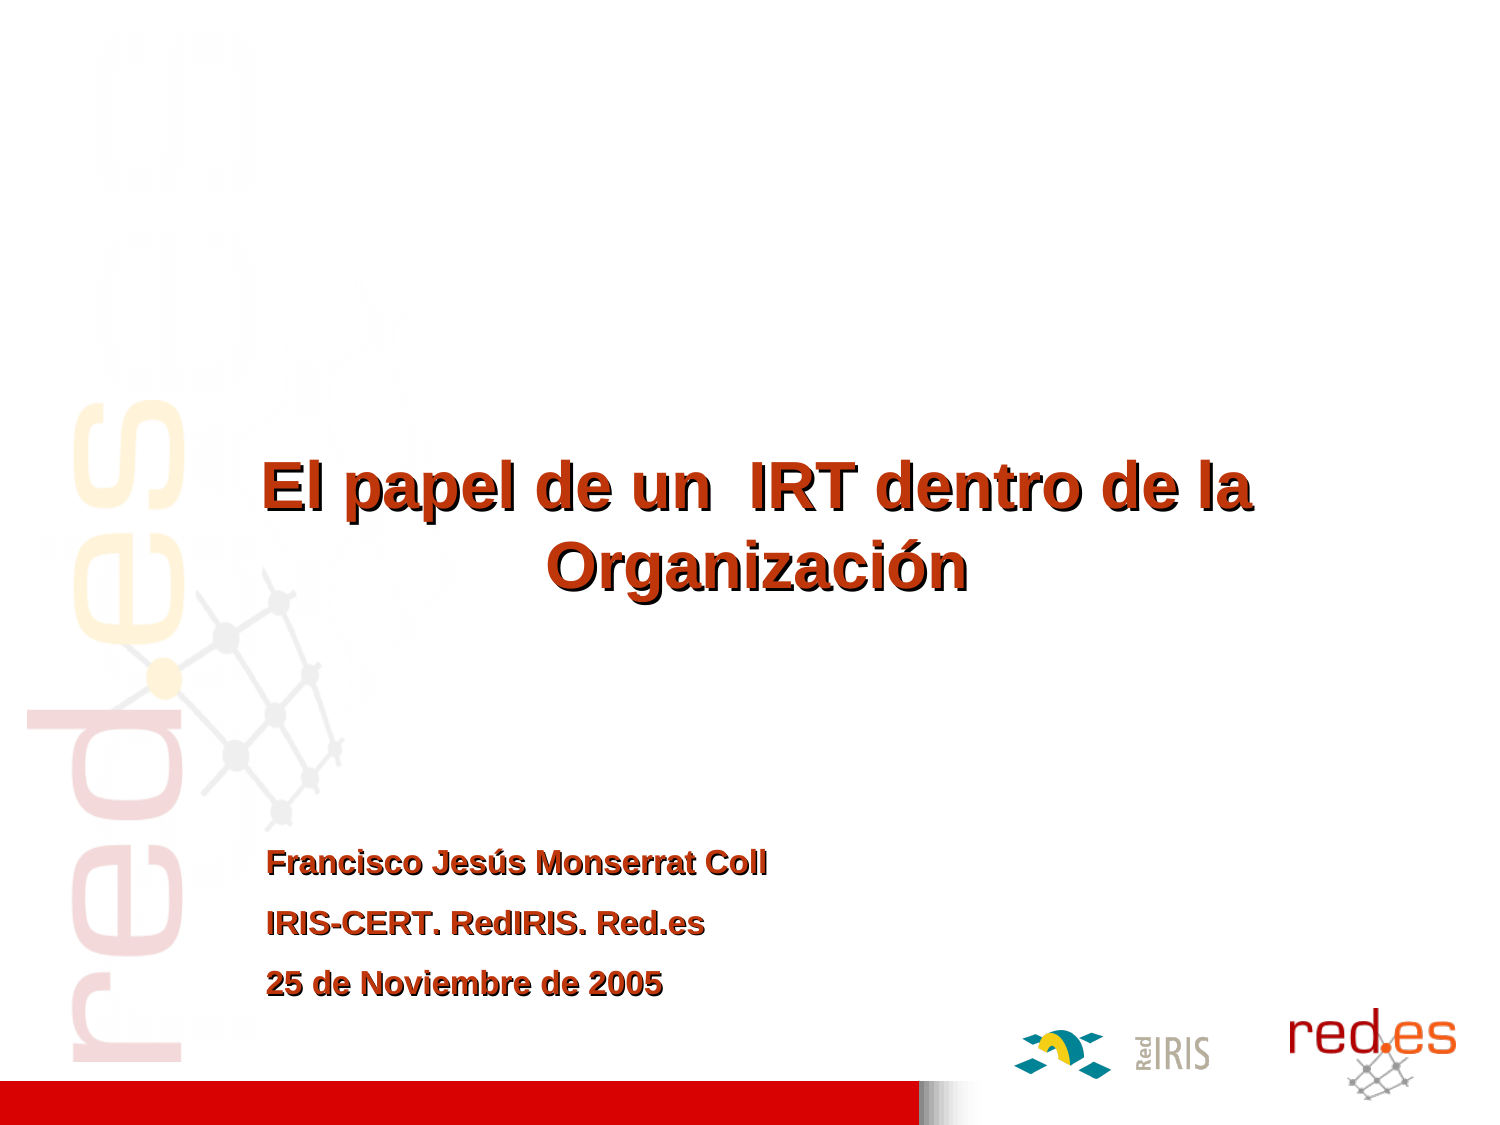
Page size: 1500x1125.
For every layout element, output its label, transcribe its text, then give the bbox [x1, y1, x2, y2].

picture [27, 400, 345, 1062]
text_box El papel de un IRT dentro de la Organización [39, 435, 1475, 606]
text_box Francisco Jesús Monserrat Coll IRIS-CERT. RedIRIS. Red.es 25 de Noviembre de 2005 [250, 833, 897, 1007]
picture [1014, 1030, 1209, 1079]
picture [0, 1008, 1500, 1125]
